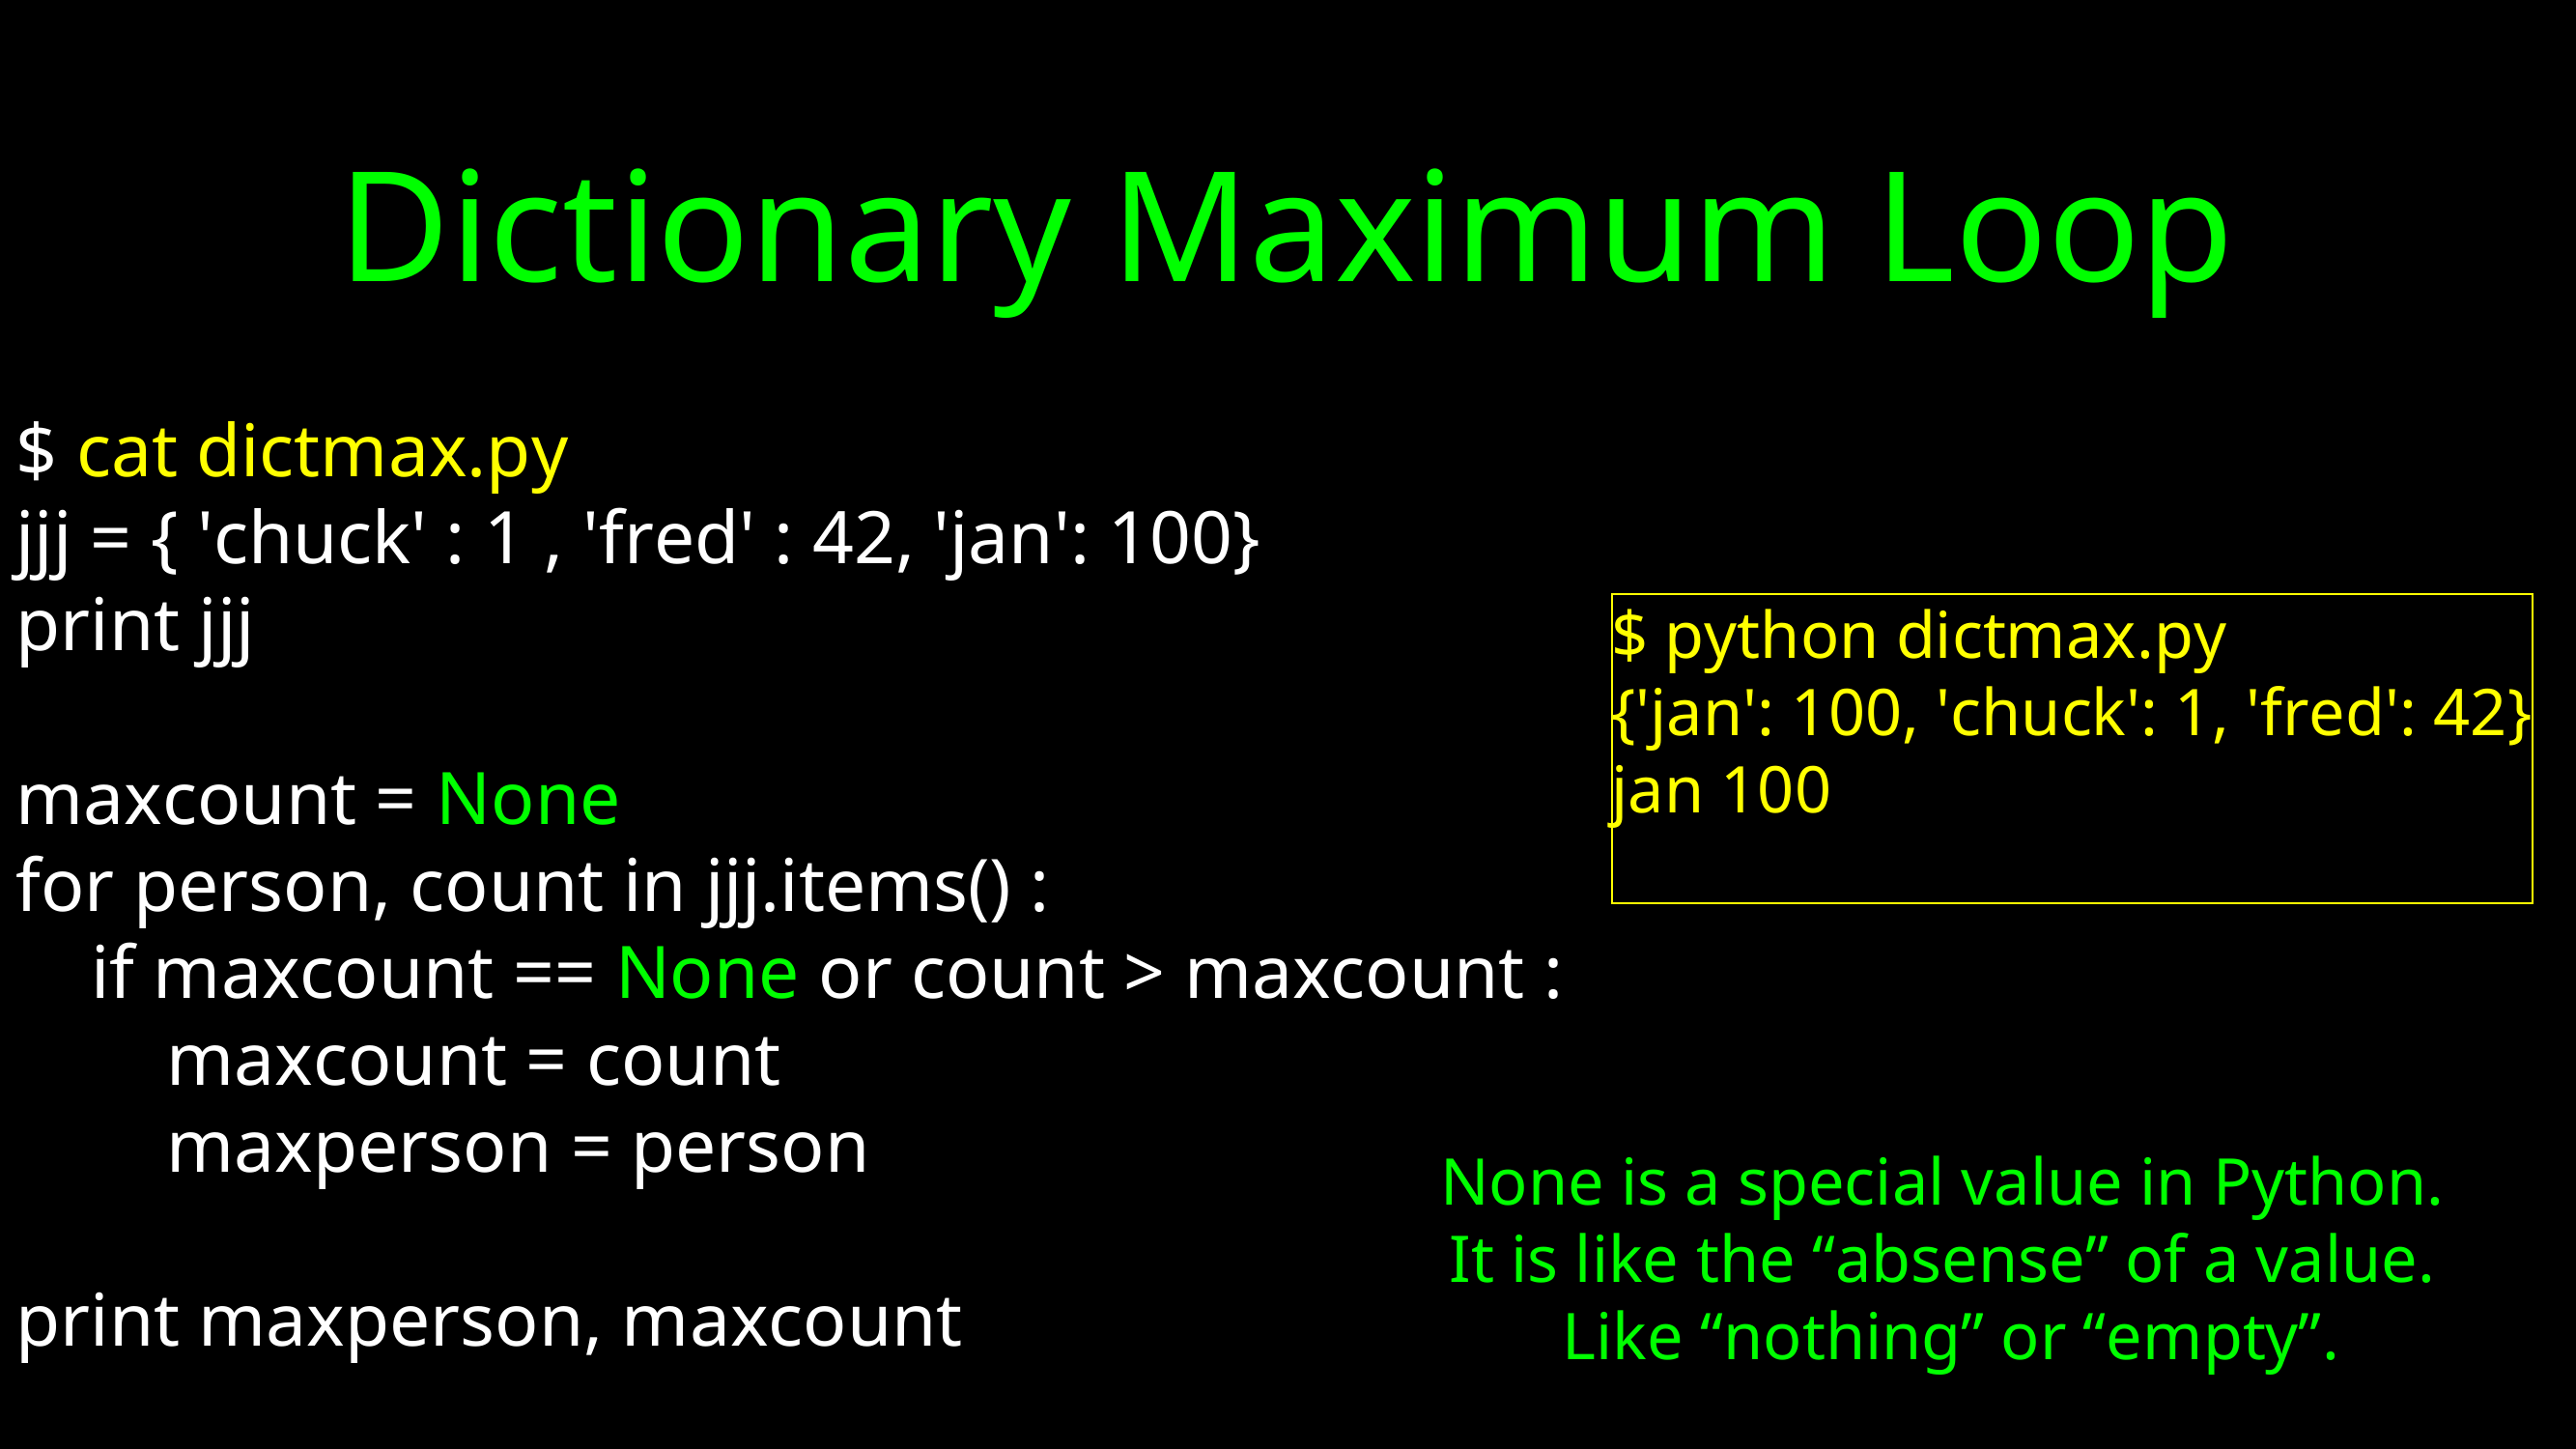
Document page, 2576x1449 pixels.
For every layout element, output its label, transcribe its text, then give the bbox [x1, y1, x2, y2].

text_box None is a special value in Python. It is like the “absense” of a value. Like “nothing” or “empty”. [1440, 1124, 2463, 1389]
text_box $ cat dictmax.py jjj = { 'chuck' : 1 , 'fred' : 42, 'jan': 100} print jjj maxcount = None for person, count in jjj.items() : if maxcount == None or count > maxcount : maxcount = count maxperson = person print maxperson, maxcount [15, 404, 1565, 1361]
title Dictionary Maximum Loop [183, 38, 2392, 403]
text_box $ python dictmax.py {'jan': 100, 'chuck': 1, 'fred': 42} jan 100 [1611, 593, 2534, 903]
